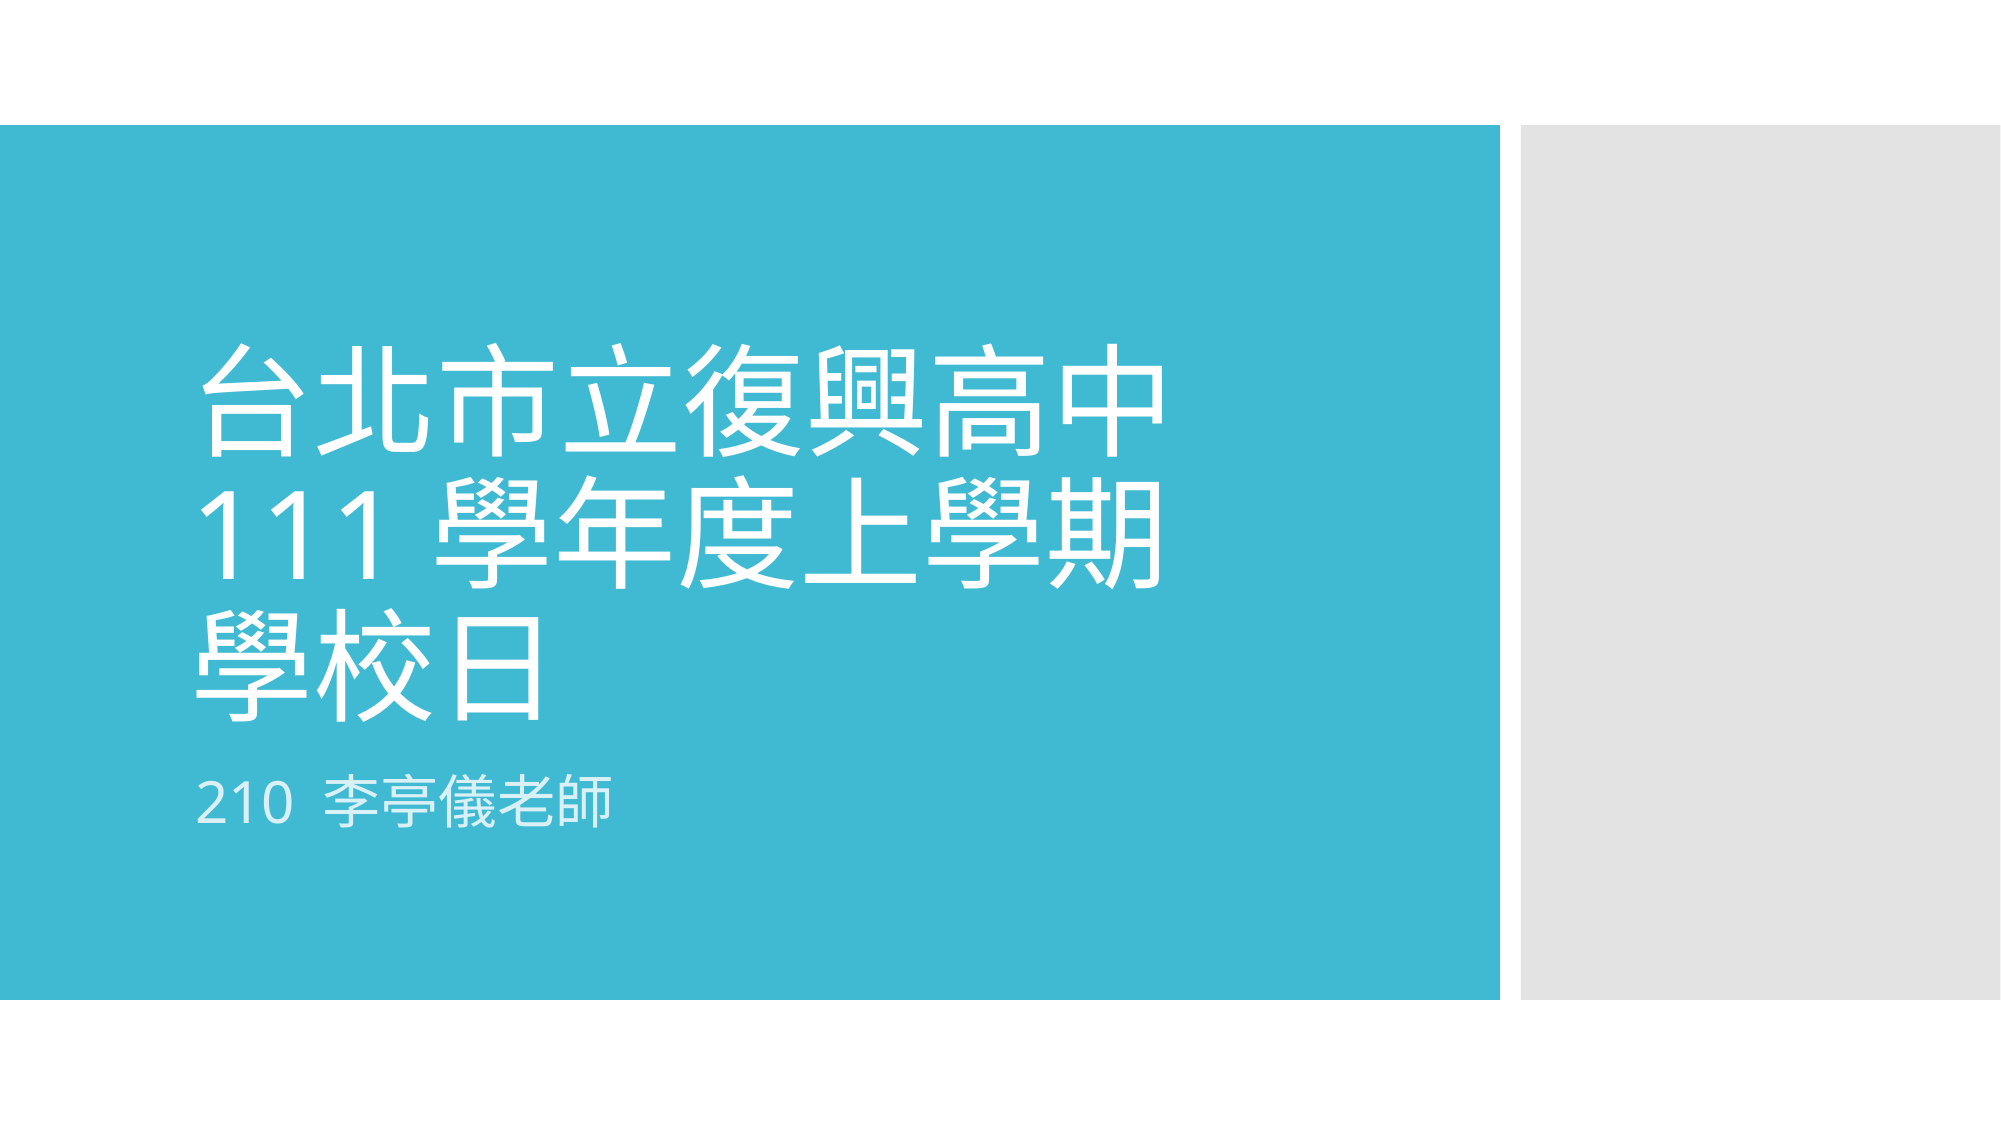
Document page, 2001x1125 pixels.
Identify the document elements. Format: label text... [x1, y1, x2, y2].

subtitle 210 李亭儀老師 [180, 766, 1381, 917]
title 台北市立復興高中 111學年度上學期 學校日 [175, 213, 1376, 747]
